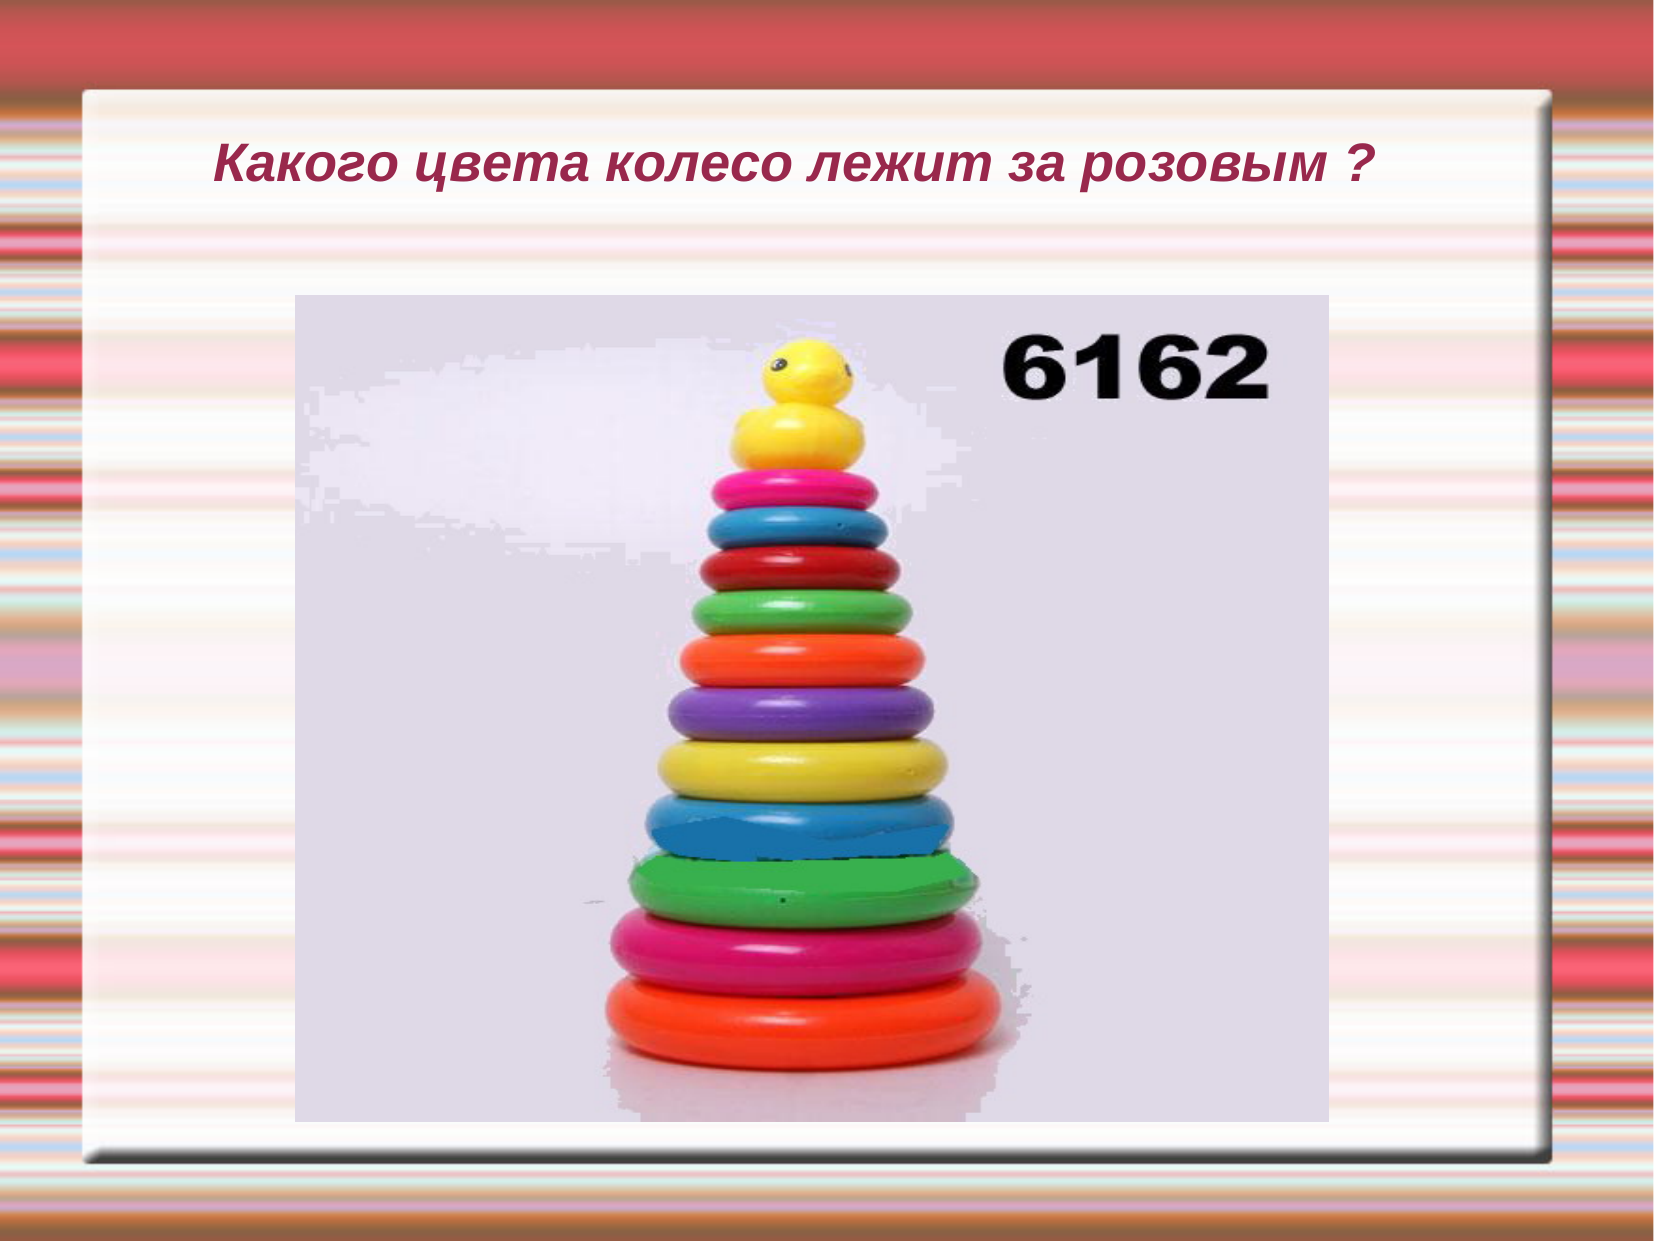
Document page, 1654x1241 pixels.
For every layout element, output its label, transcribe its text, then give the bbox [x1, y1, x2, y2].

picture [0, 0, 1654, 1241]
title Какого цвета колесо лежит за розовым ? [59, 59, 1548, 267]
